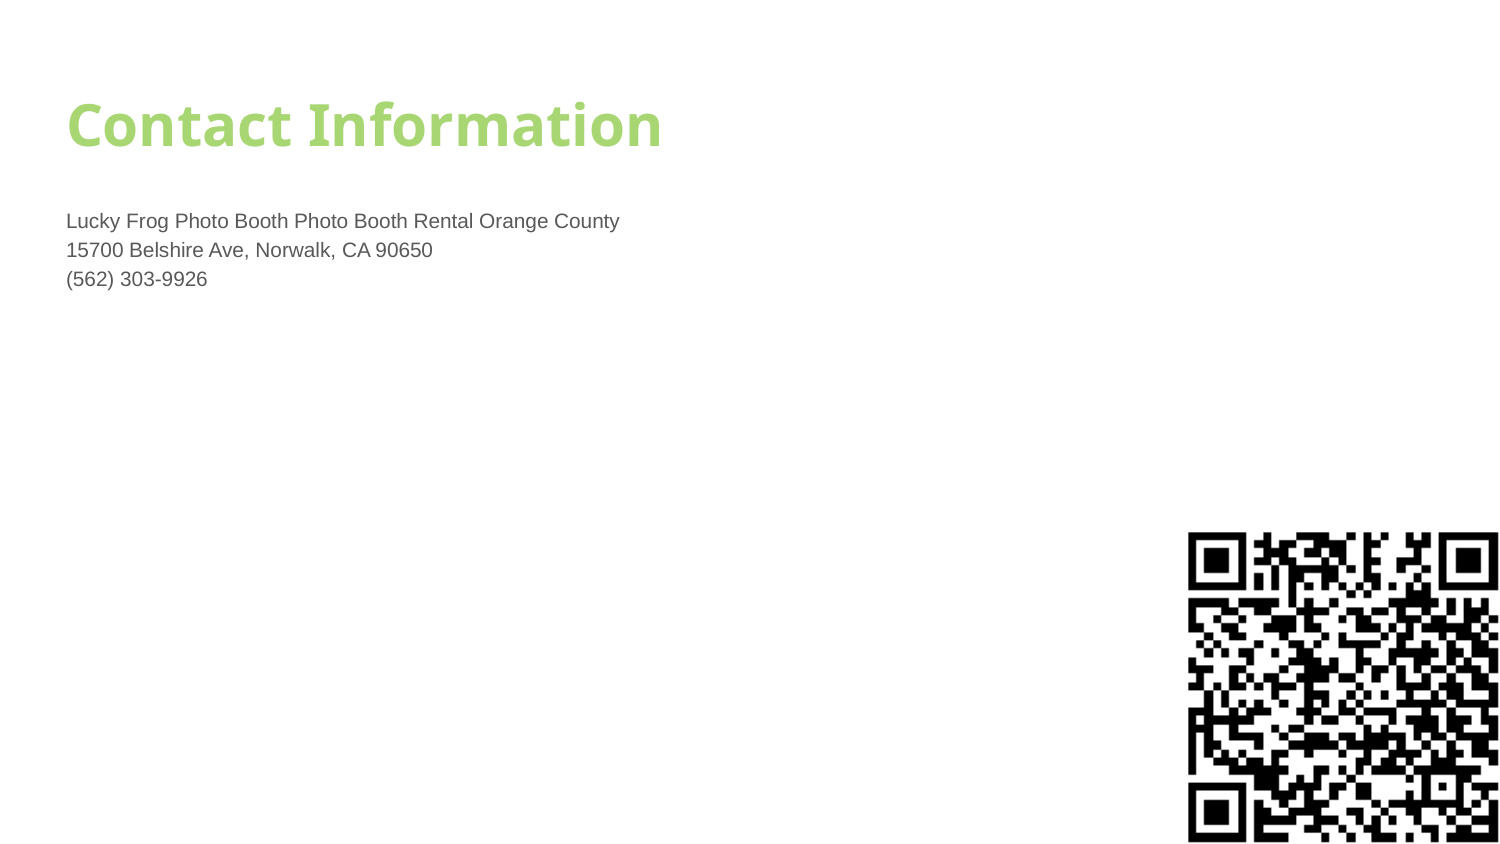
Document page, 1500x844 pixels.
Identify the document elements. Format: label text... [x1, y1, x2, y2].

picture [1187, 531, 1500, 844]
list Lucky Frog Photo Booth Photo Booth Rental Orange County 15700 Belshire Ave, Norwalk, CA 90650 (562) 303-9926 [51, 189, 1449, 750]
title Contact Information [51, 72, 1449, 167]
